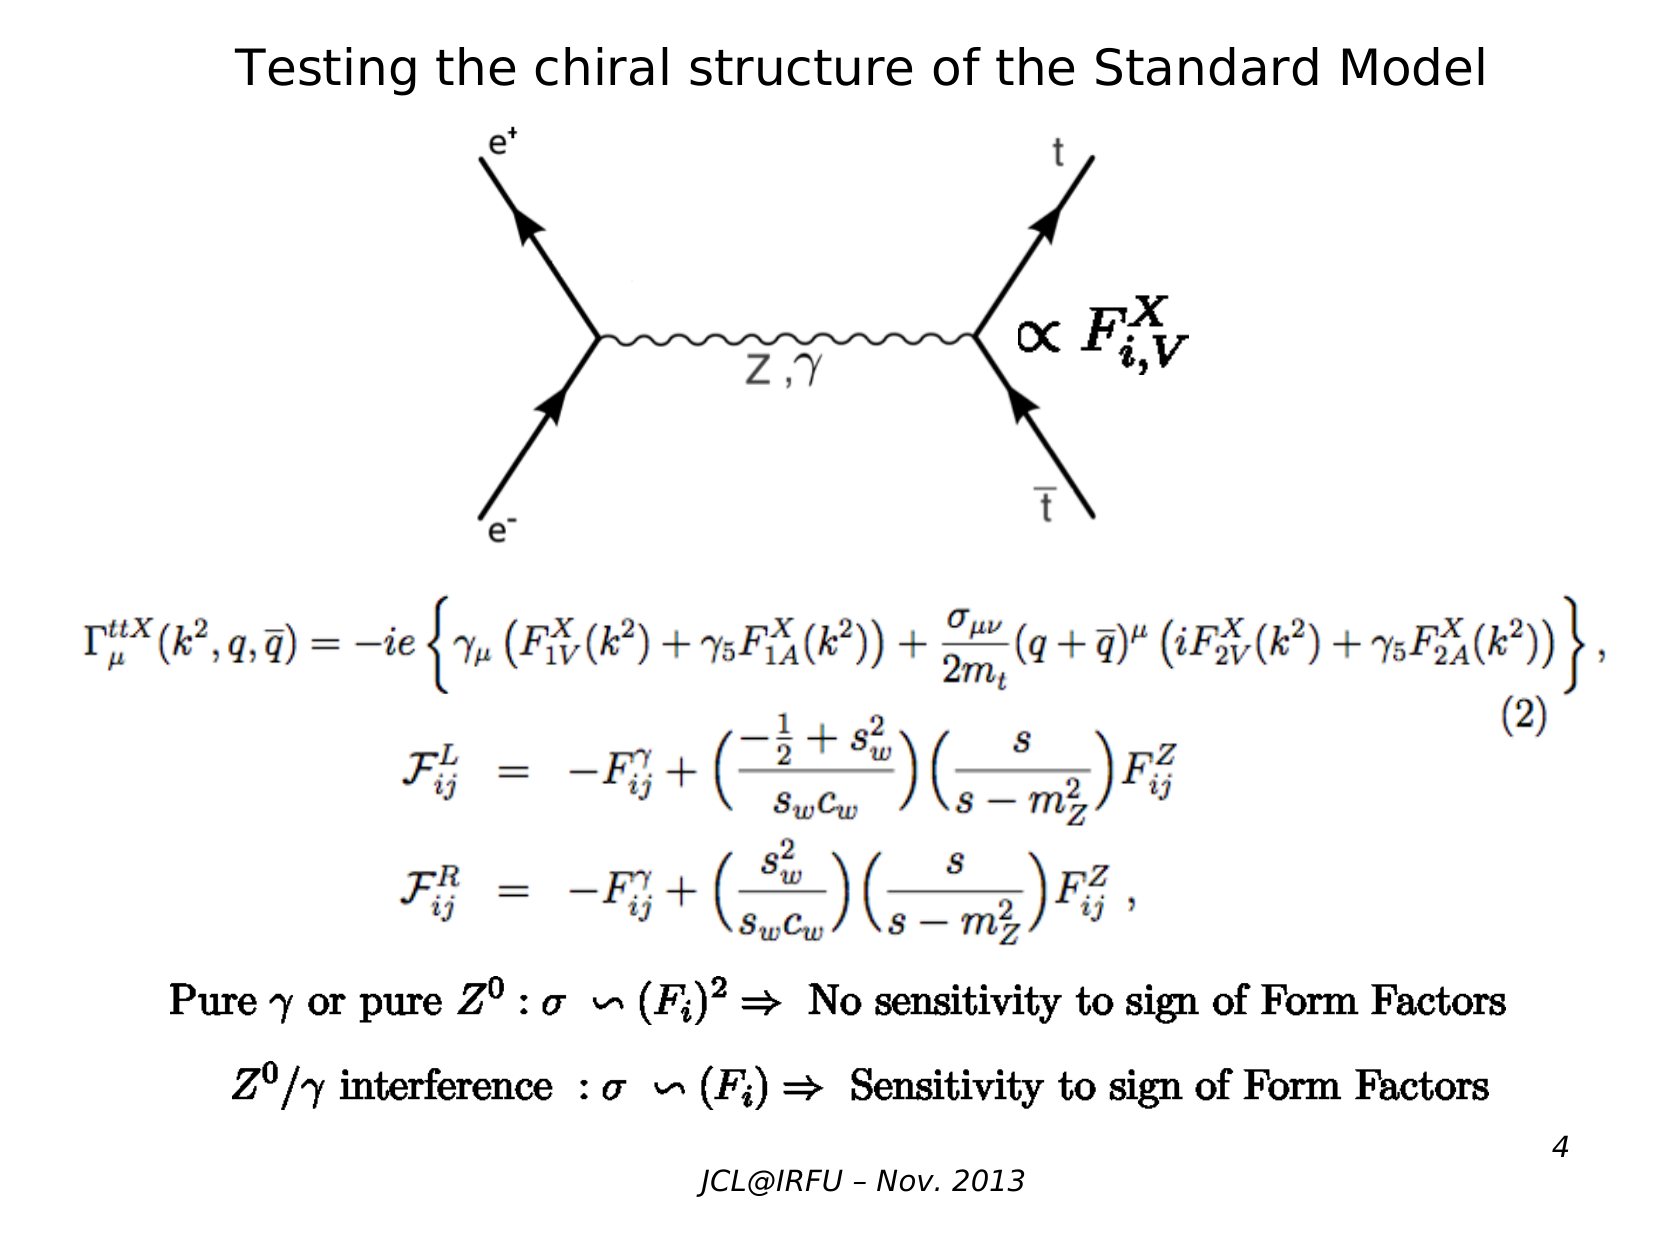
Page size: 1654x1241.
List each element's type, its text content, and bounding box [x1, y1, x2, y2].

picture [424, 106, 1189, 554]
text_box Testing the chiral structure of the Standard Model [221, 31, 1494, 105]
picture [170, 976, 1506, 1025]
picture [41, 558, 1644, 962]
picture [232, 1061, 1489, 1111]
